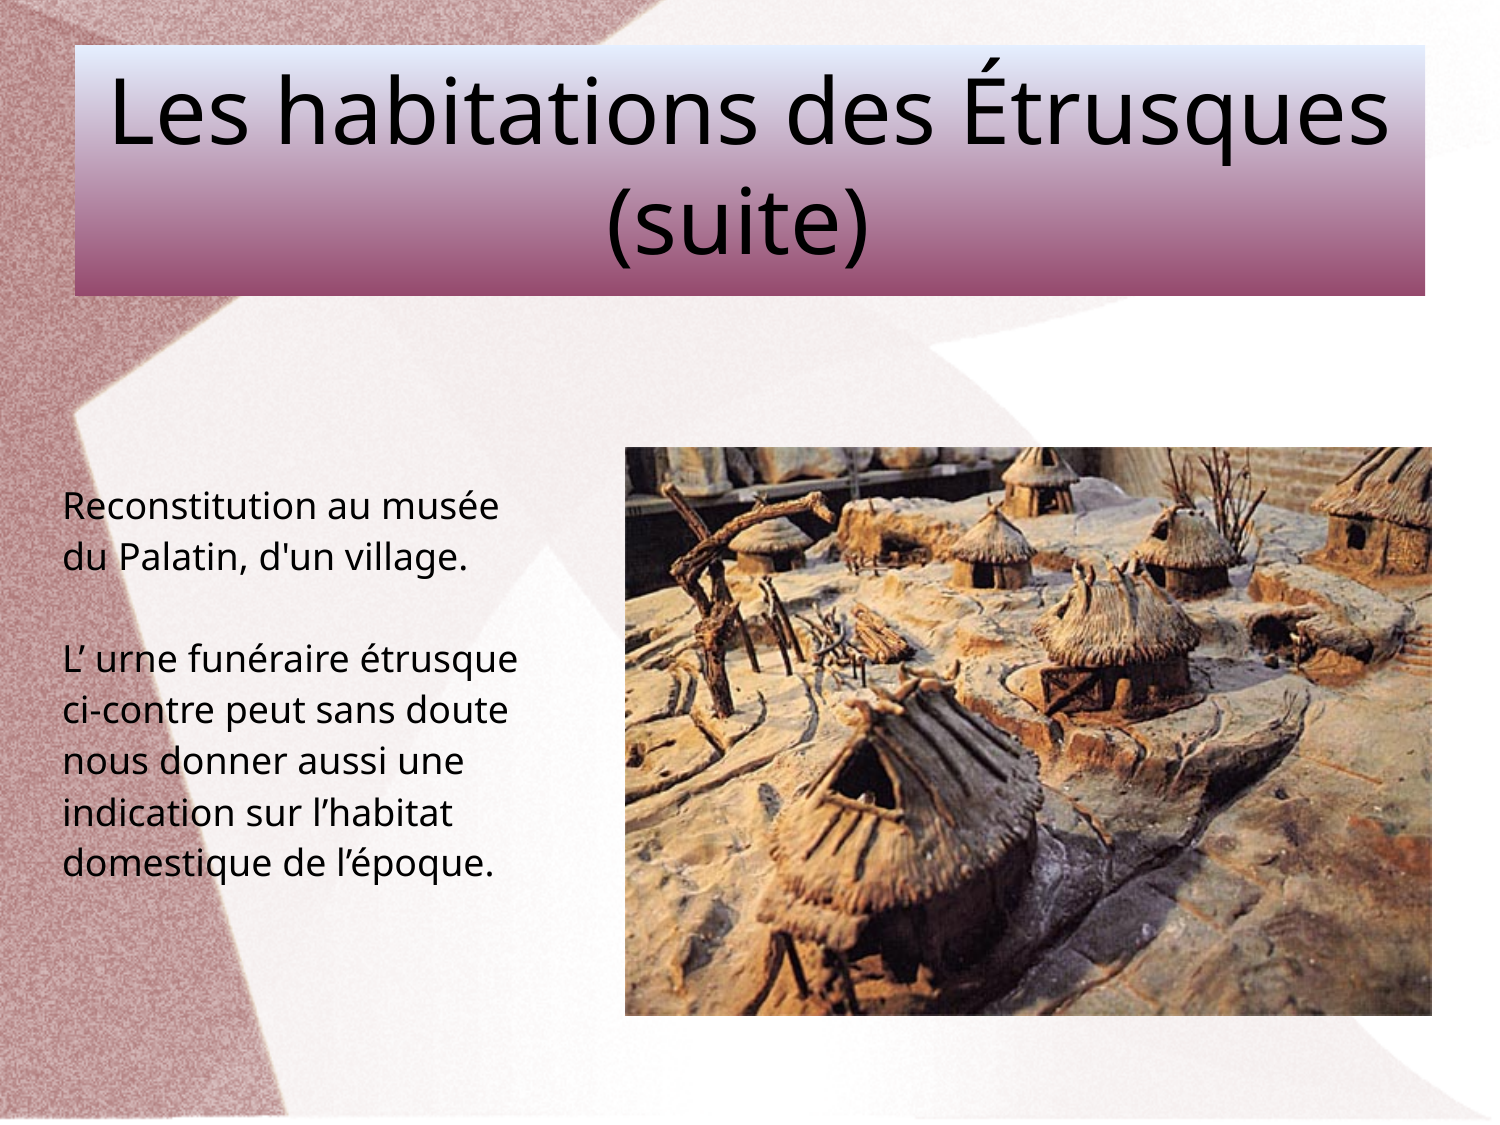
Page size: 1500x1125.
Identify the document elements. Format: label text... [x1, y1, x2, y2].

picture [0, 0, 1500, 1125]
title Les habitations des Étrusques (suite) [75, 45, 1426, 296]
text_box Reconstitution au musée du Palatin, d'un village. L’ urne funéraire étrusque ci-contre peut sans doute nous donner aussi une indication sur l’habitat domestique de l’époque. [47, 472, 566, 908]
